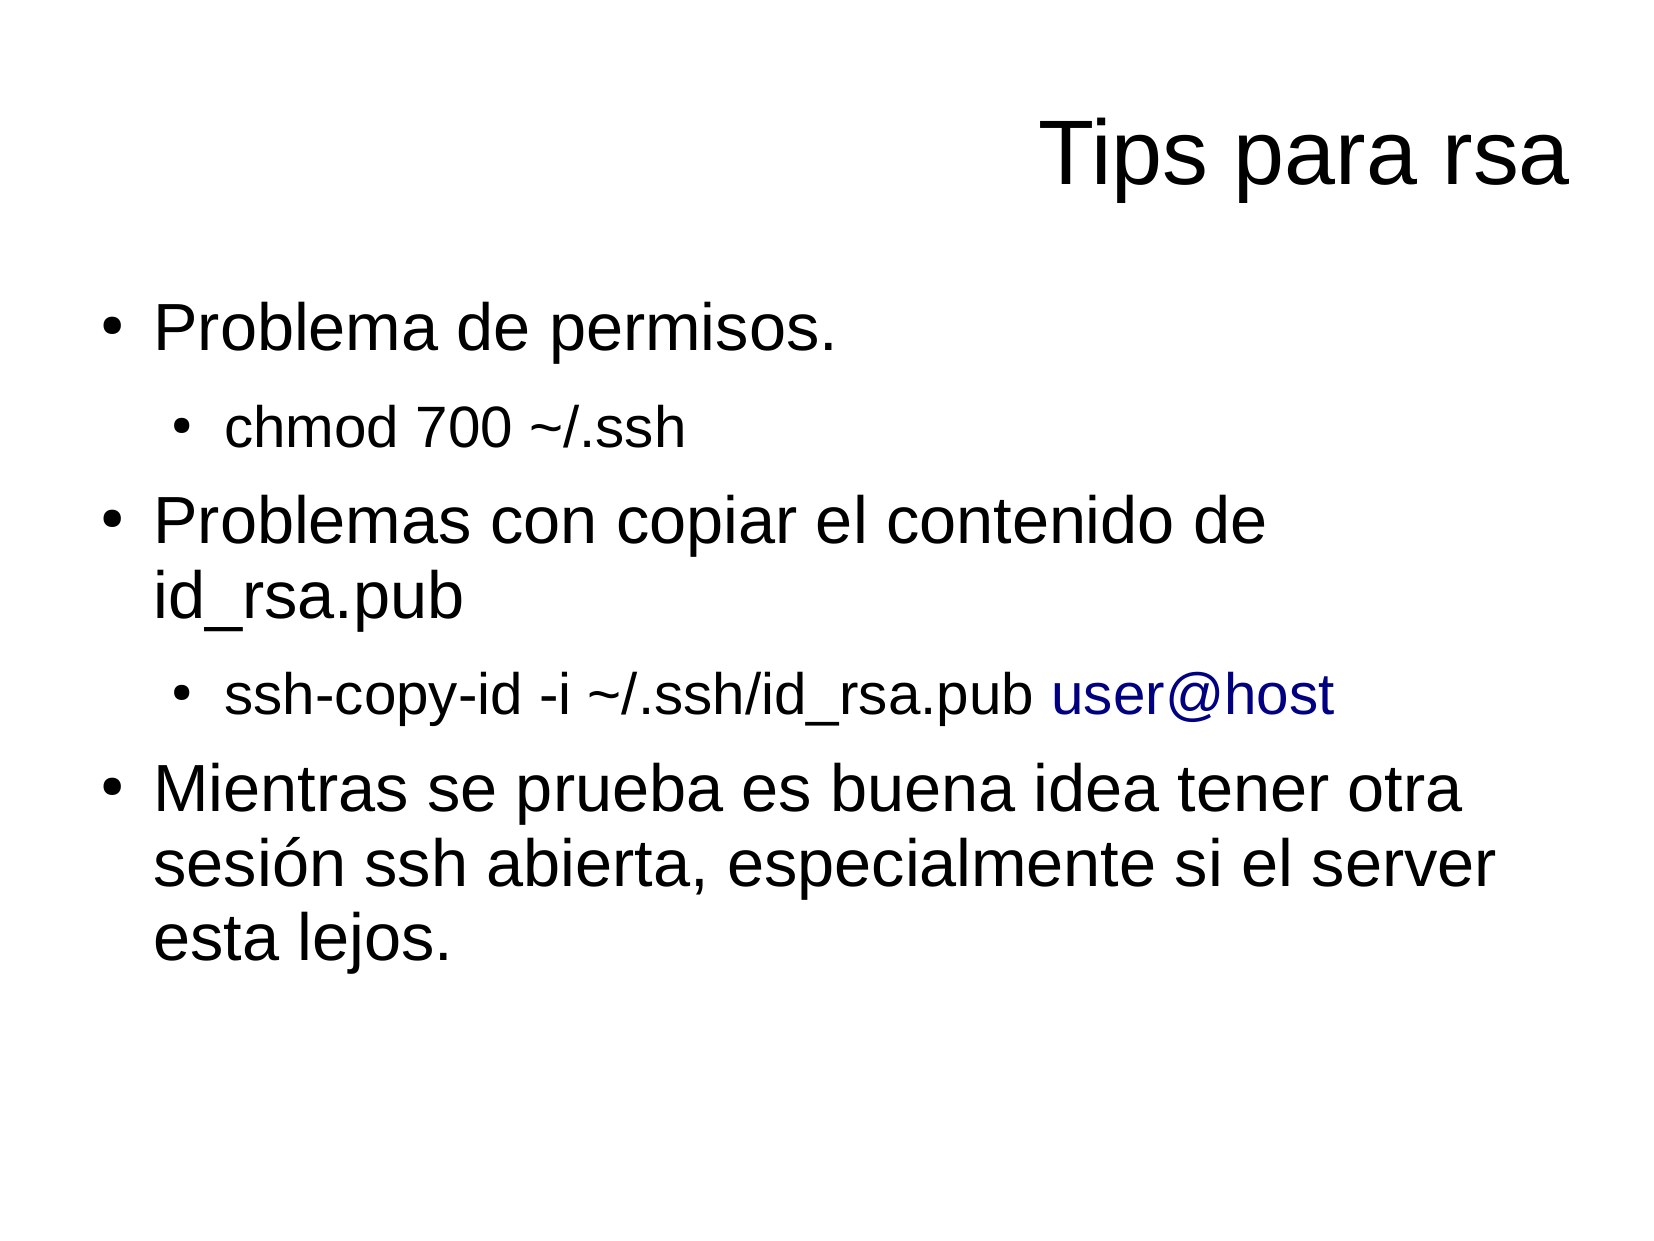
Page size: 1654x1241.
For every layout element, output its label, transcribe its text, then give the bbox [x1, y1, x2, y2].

list Problema de permisos. chmod 700 ~/.ssh Problemas con copiar el contenido de id_rsa.pub ssh-copy-id -i ~/.ssh/id_rsa.pub user@host Mientras se prueba es buena idea tener otra sesión ssh abierta, especialmente si el server esta lejos. [82, 290, 1571, 1010]
title Tips para rsa [82, 49, 1571, 257]
